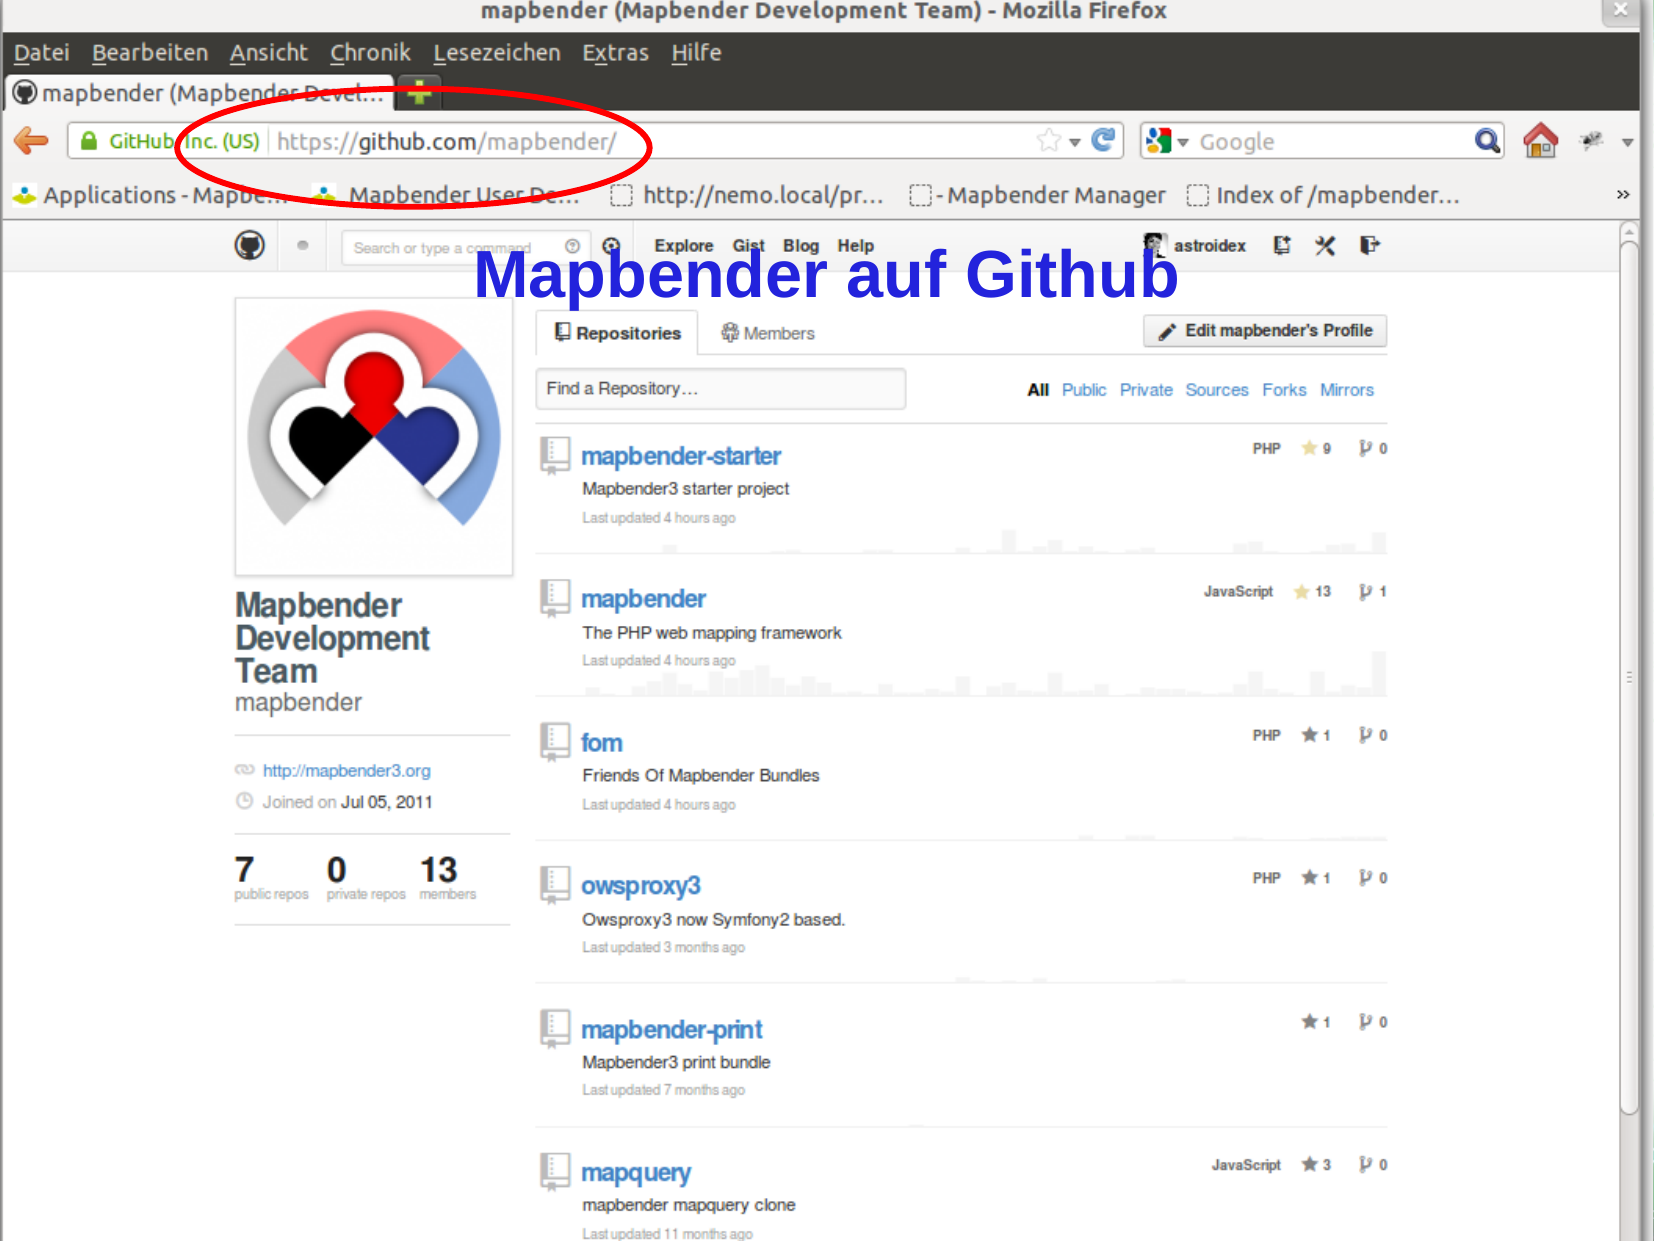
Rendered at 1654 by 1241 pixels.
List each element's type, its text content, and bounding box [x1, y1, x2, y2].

picture [0, 0, 1654, 1241]
title Mapbender auf Github [82, 200, 1571, 349]
